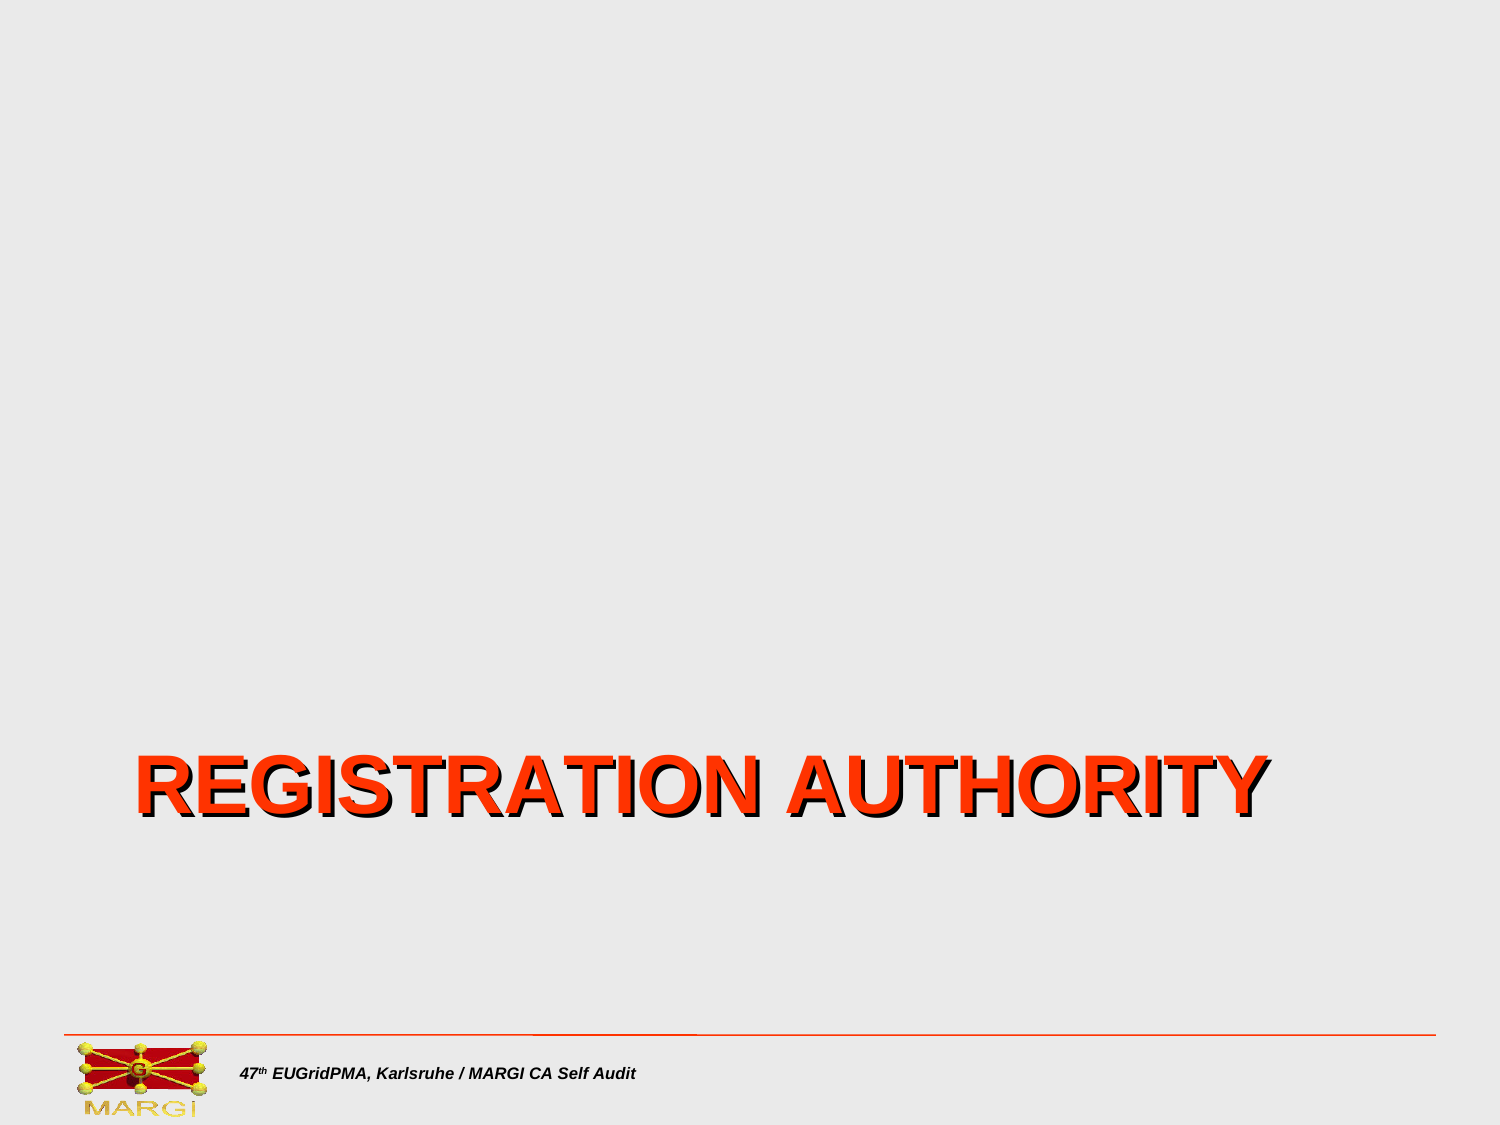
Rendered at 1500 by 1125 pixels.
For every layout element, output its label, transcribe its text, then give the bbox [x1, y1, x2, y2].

picture [67, 1033, 219, 1123]
text_box REGISTRATION AUTHORITY [118, 722, 1394, 947]
